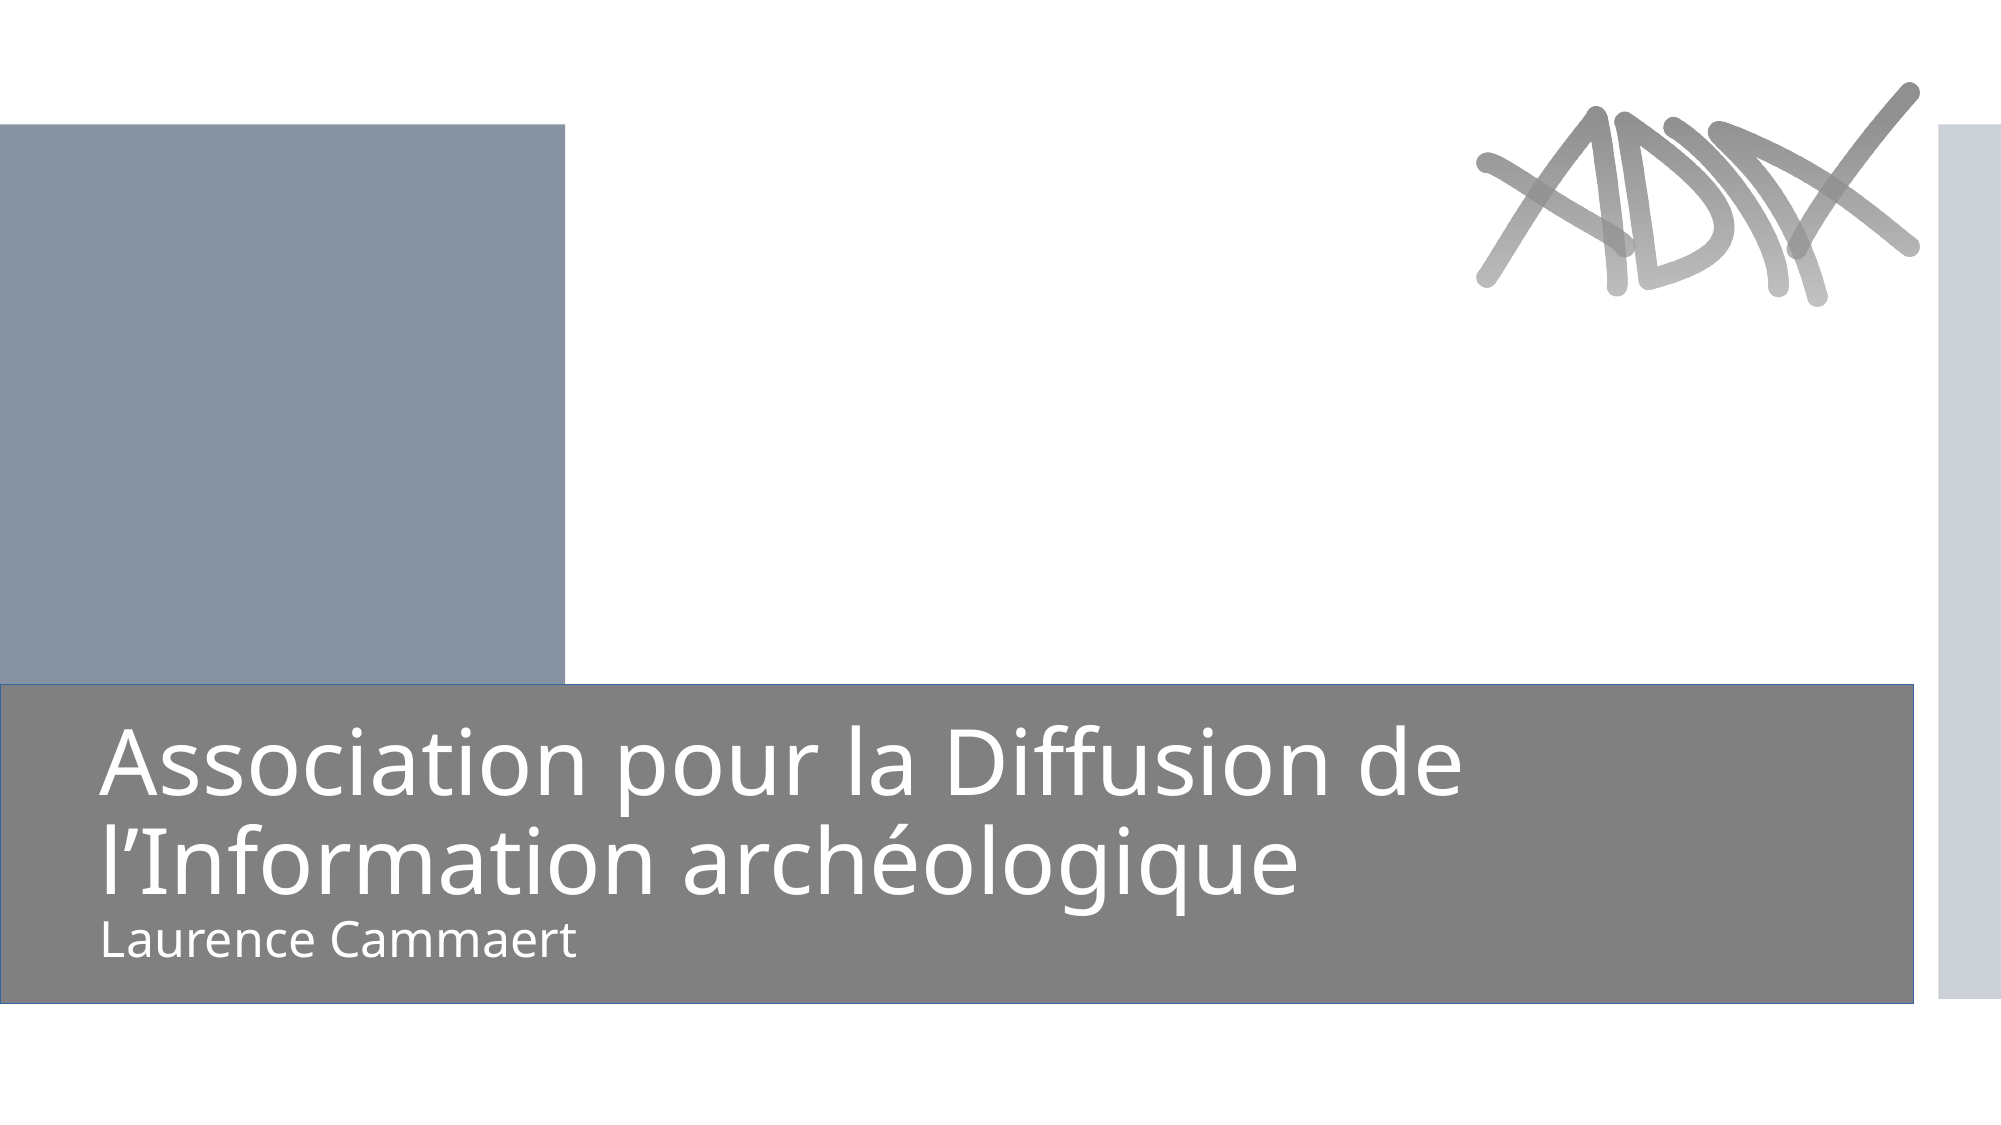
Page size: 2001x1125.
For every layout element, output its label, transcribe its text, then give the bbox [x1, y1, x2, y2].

text_box [0, 684, 1914, 1004]
picture [1476, 82, 1920, 308]
list Association pour la Diffusion de l’Information archéologique Laurence Cammaert [99, 716, 1902, 1028]
